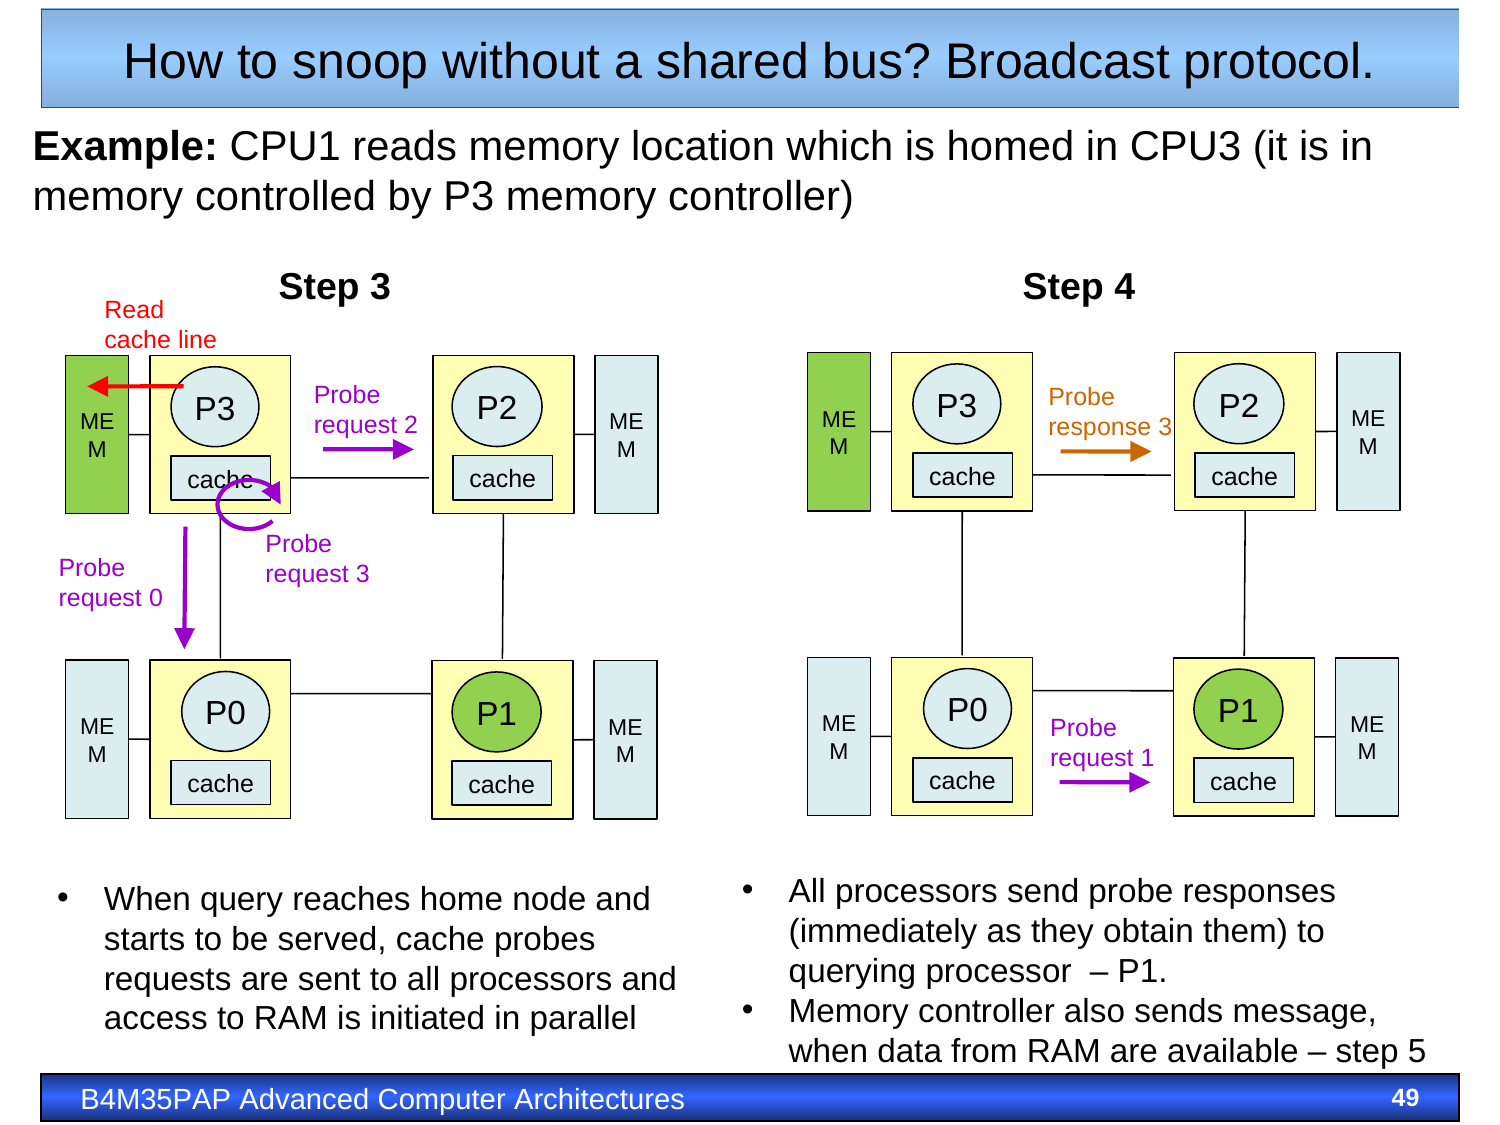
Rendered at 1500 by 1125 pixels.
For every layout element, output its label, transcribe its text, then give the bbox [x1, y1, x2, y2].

text_box MEM [807, 657, 871, 816]
text_box Probe response 3 [1033, 372, 1188, 448]
text_box All processors send probe responses (immediately as they obtain them) to querying processor – P1. Memory controller also sends message, when data from RAM are available – step 5 [727, 862, 1444, 1077]
text_box cache [221, 483, 271, 501]
text_box When query reaches home node and starts to be served, cache probes requests are sent to all processors and access to RAM is initiated in parallel [42, 869, 727, 1044]
text_box Probe request 0 [43, 543, 226, 619]
text_box cache [452, 761, 552, 806]
text_box [432, 355, 574, 659]
text_box [1174, 352, 1316, 656]
text_box cache [453, 455, 553, 500]
text_box [891, 352, 1171, 656]
text_box P3 [171, 366, 259, 447]
title How to snoop without a shared bus? Broadcast protocol. [41, 8, 1459, 108]
text_box P2 [1193, 363, 1284, 444]
text_box P1 [452, 671, 542, 752]
text_box cache [912, 453, 1013, 498]
text_box cache [170, 455, 271, 501]
list Example: CPU1 reads memory location which is homed in CPU3 (it is in memory controlled by P3 memory controller) [17, 111, 1500, 233]
text_box Probe request 1 [1035, 703, 1187, 779]
text_box Probe request 2 [298, 370, 450, 446]
text_box Step 4 [1008, 258, 1151, 316]
text_box P2 [452, 366, 543, 447]
text_box MEM [65, 355, 129, 514]
text_box MEM [1336, 352, 1400, 511]
text_box cache [170, 760, 271, 805]
text_box MEM [593, 660, 657, 819]
text_box MEM [1335, 657, 1399, 816]
text_box Step 3 [263, 258, 407, 316]
text_box Read cache line [89, 285, 241, 361]
text_box MEM [594, 355, 658, 514]
text_box cache [912, 757, 1013, 802]
text_box MEM [807, 352, 871, 511]
text_box P3 [912, 363, 1001, 444]
text_box [87, 355, 429, 514]
text_box MEM [65, 660, 129, 819]
text_box cache [1193, 758, 1294, 803]
text_box Probe request 3 [250, 519, 402, 595]
text_box P0 [923, 668, 1012, 749]
text_box cache [1194, 452, 1295, 497]
text_box P0 [181, 671, 270, 752]
text_box [891, 657, 1315, 816]
text_box [149, 660, 573, 819]
text_box P1 [1193, 669, 1283, 750]
